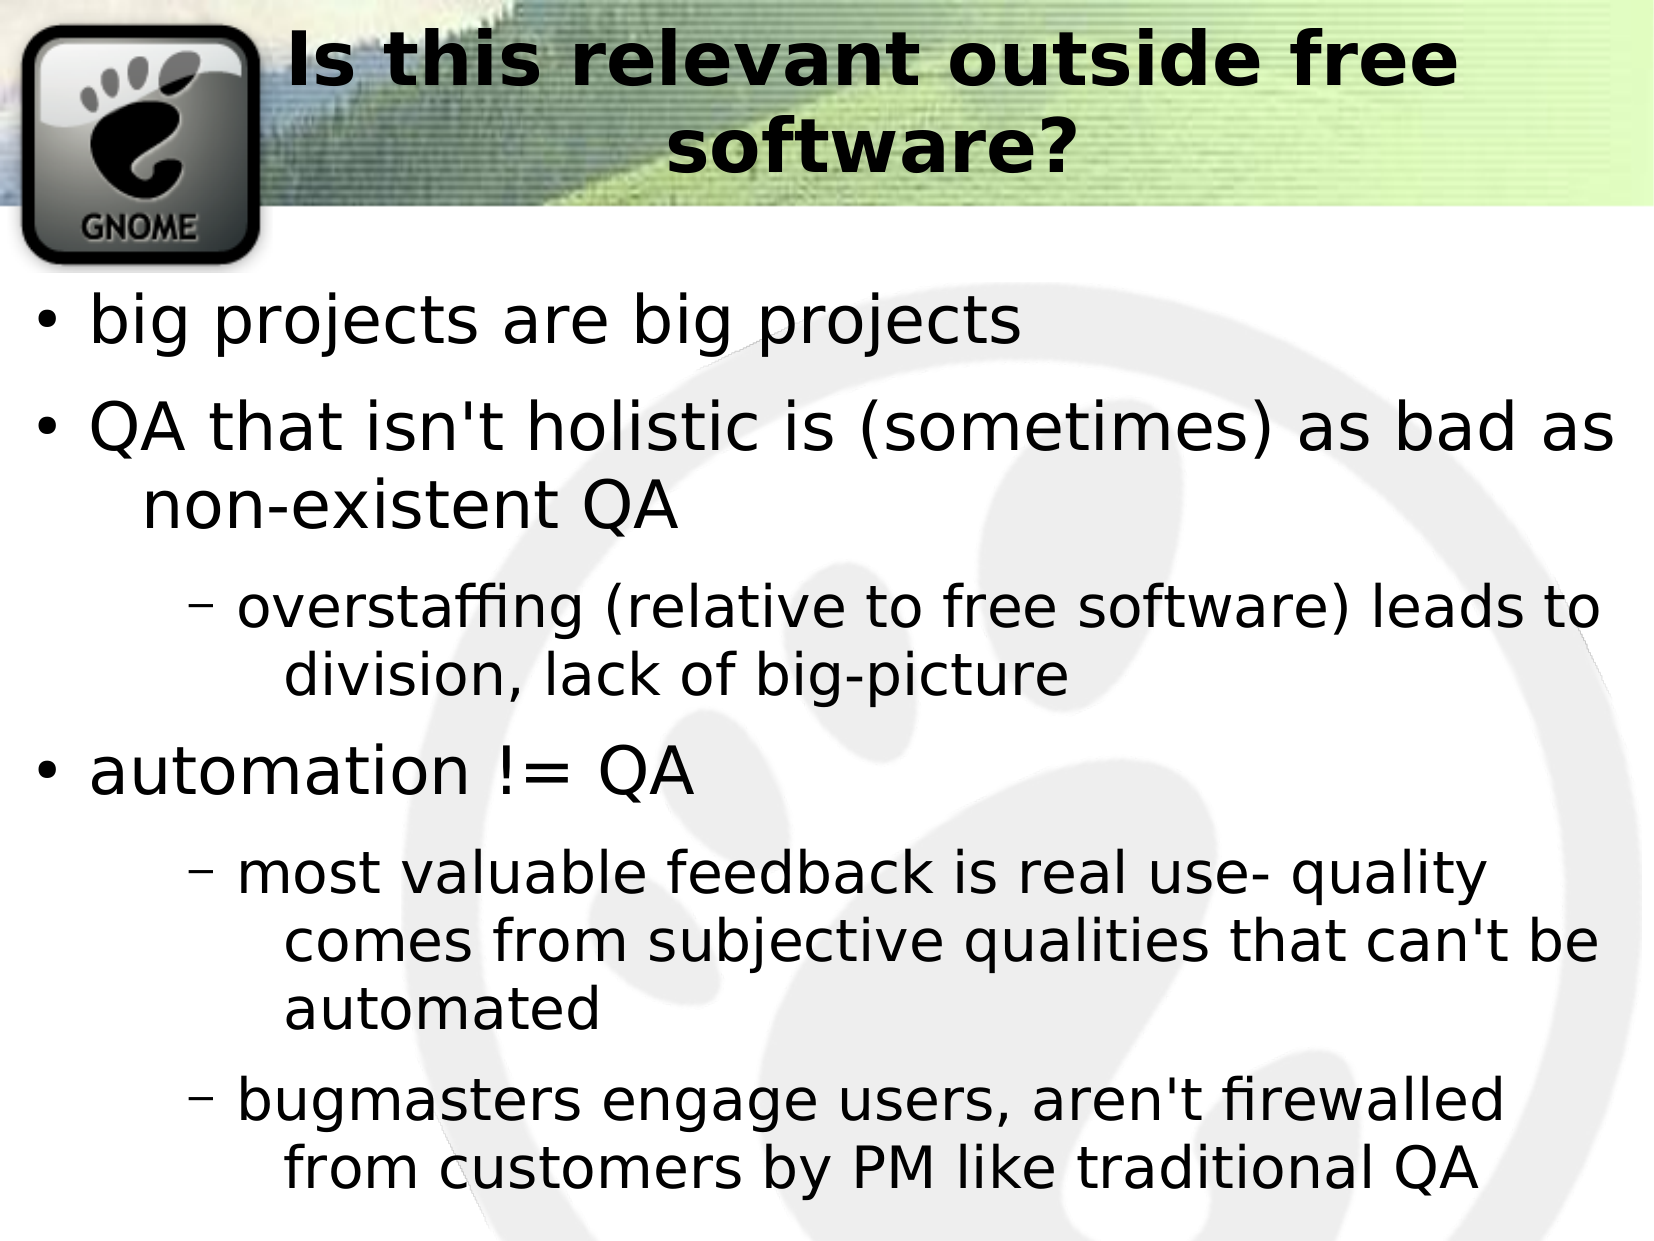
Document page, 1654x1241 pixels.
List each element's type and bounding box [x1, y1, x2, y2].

picture [401, 282, 1642, 1241]
picture [401, 435, 408, 446]
picture [401, 1003, 405, 1023]
picture [401, 681, 409, 691]
picture [401, 762, 420, 790]
picture [0, 0, 1654, 273]
picture [401, 511, 414, 524]
